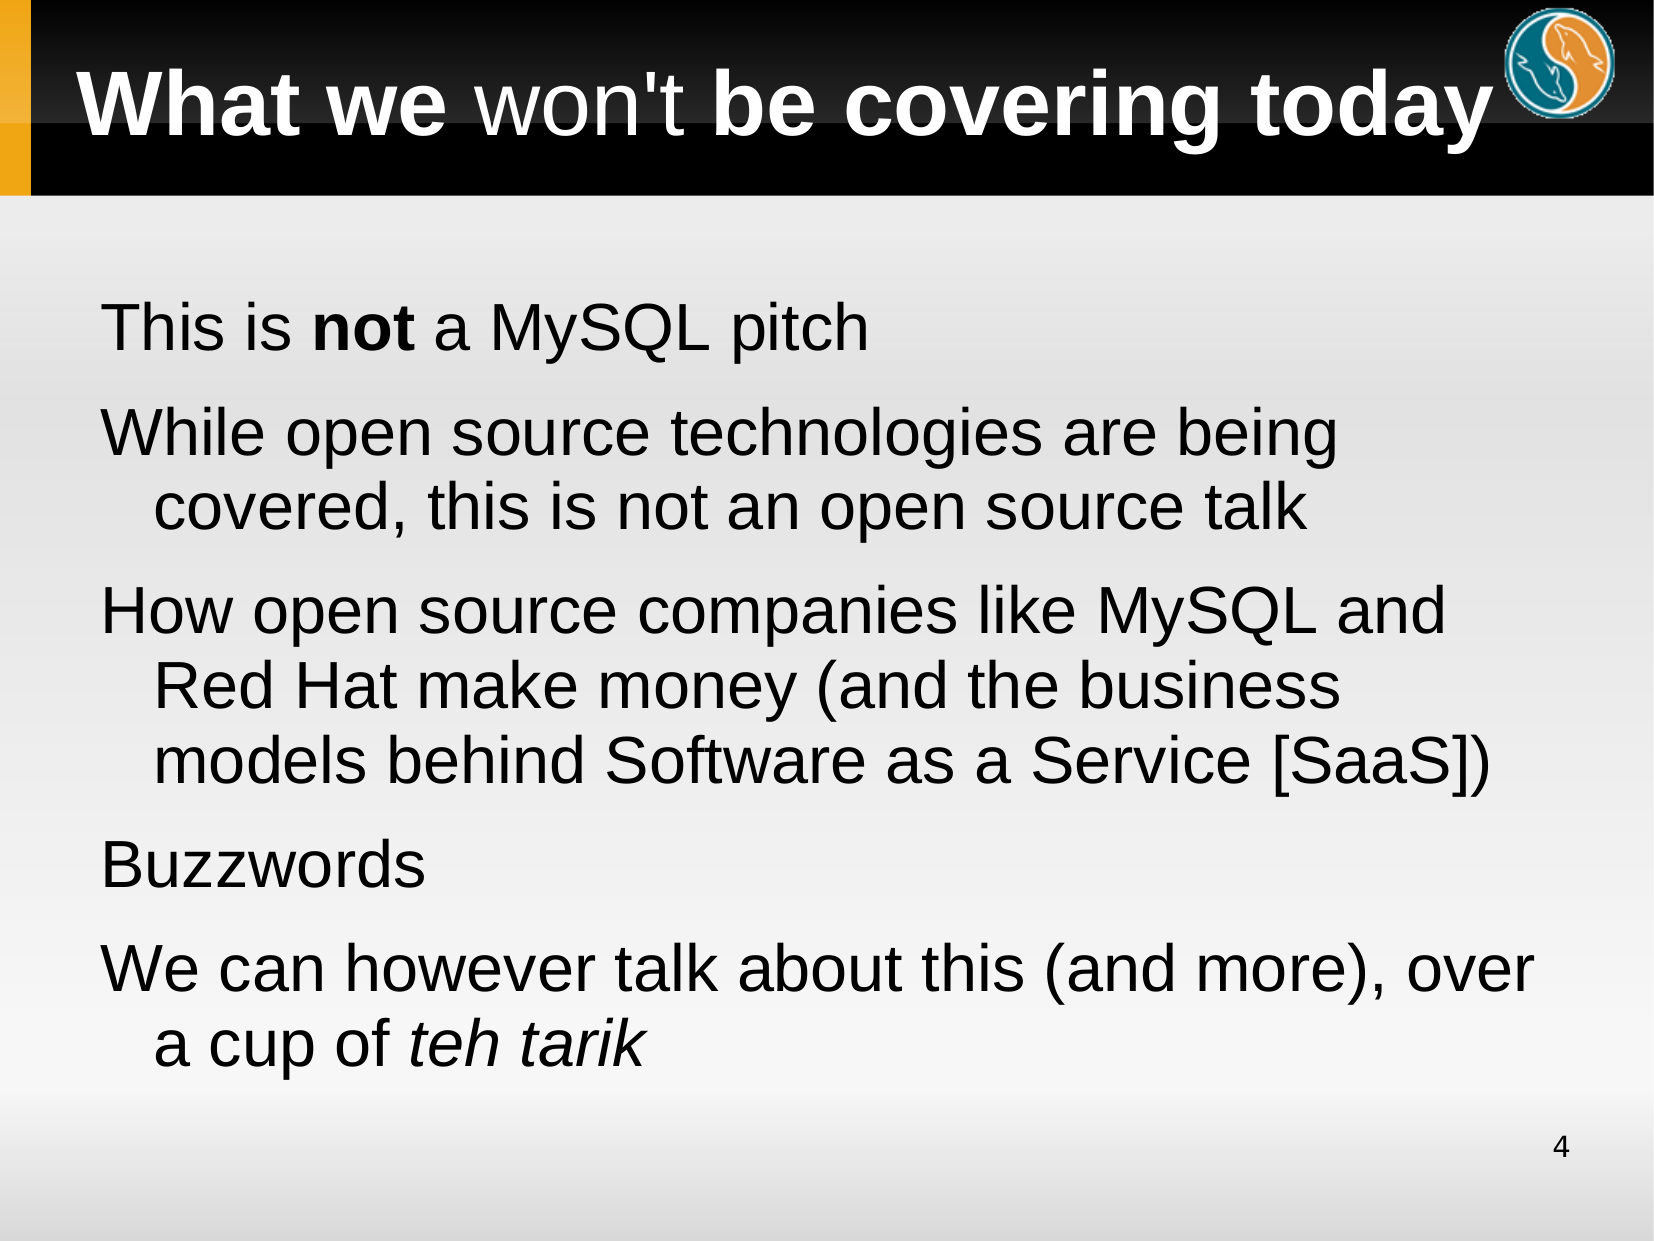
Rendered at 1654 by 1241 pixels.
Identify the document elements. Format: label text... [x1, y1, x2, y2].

title What we won't be covering today [76, 7, 1565, 200]
picture [0, 0, 1654, 1241]
list This is not a MySQL pitch While open source technologies are being covered, this is not an open source talk How open source companies like MySQL and Red Hat make money (and the business models behind Software as a Service [SaaS]) Buzzwords We can however talk about this (and more), over a cup of teh tarik [82, 290, 1571, 1094]
